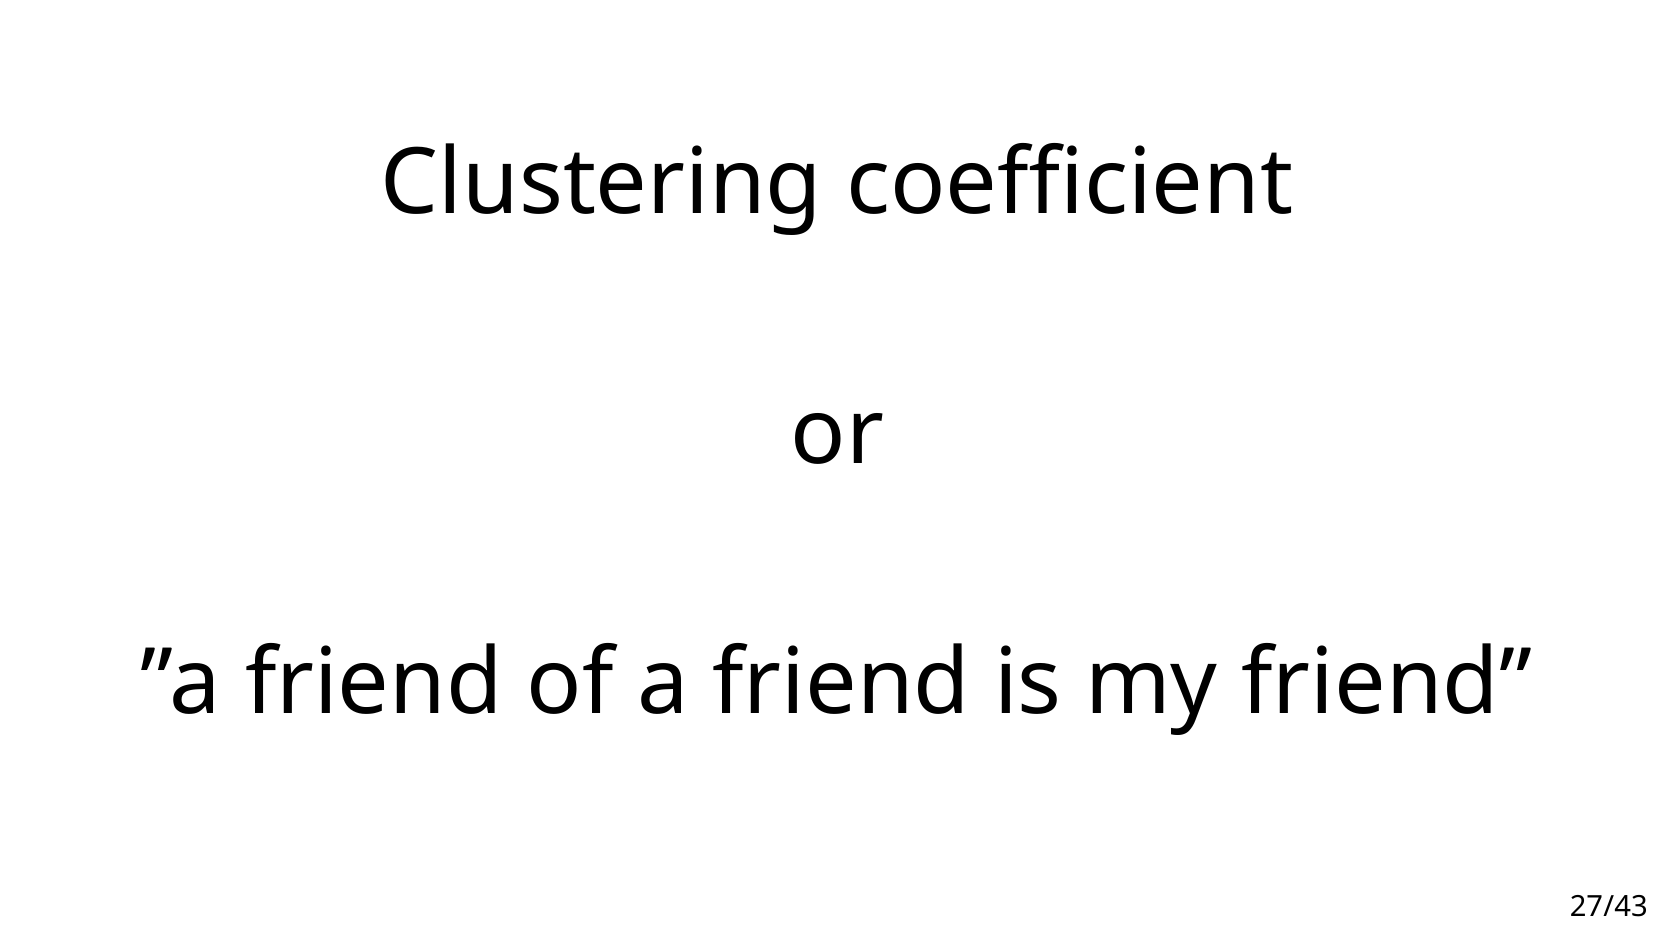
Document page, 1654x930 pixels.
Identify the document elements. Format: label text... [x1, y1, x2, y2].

title Clustering coefficient or ”a friend of a friend is my friend” [93, 105, 1582, 752]
